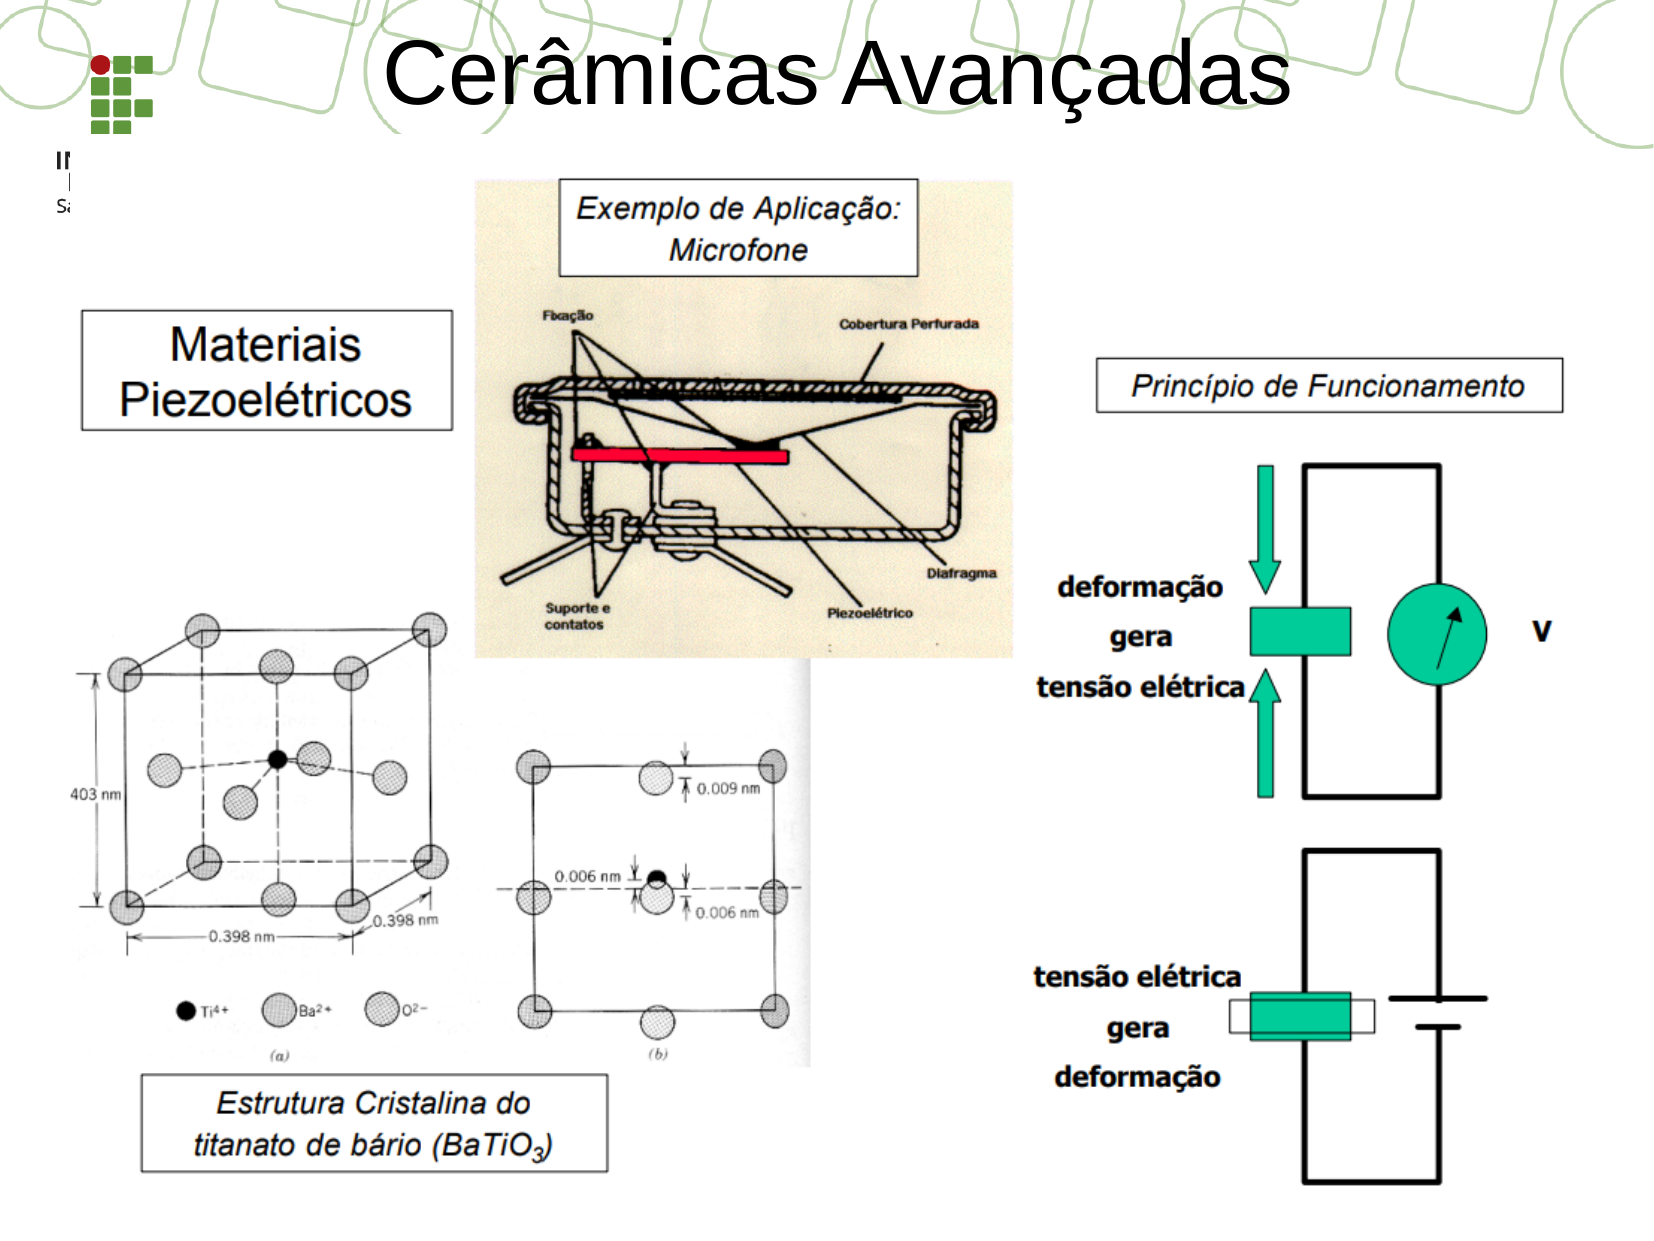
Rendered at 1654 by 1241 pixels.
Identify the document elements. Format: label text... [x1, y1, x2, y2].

title Cerâmicas Avançadas [94, 11, 1583, 134]
picture [0, 0, 1654, 1205]
